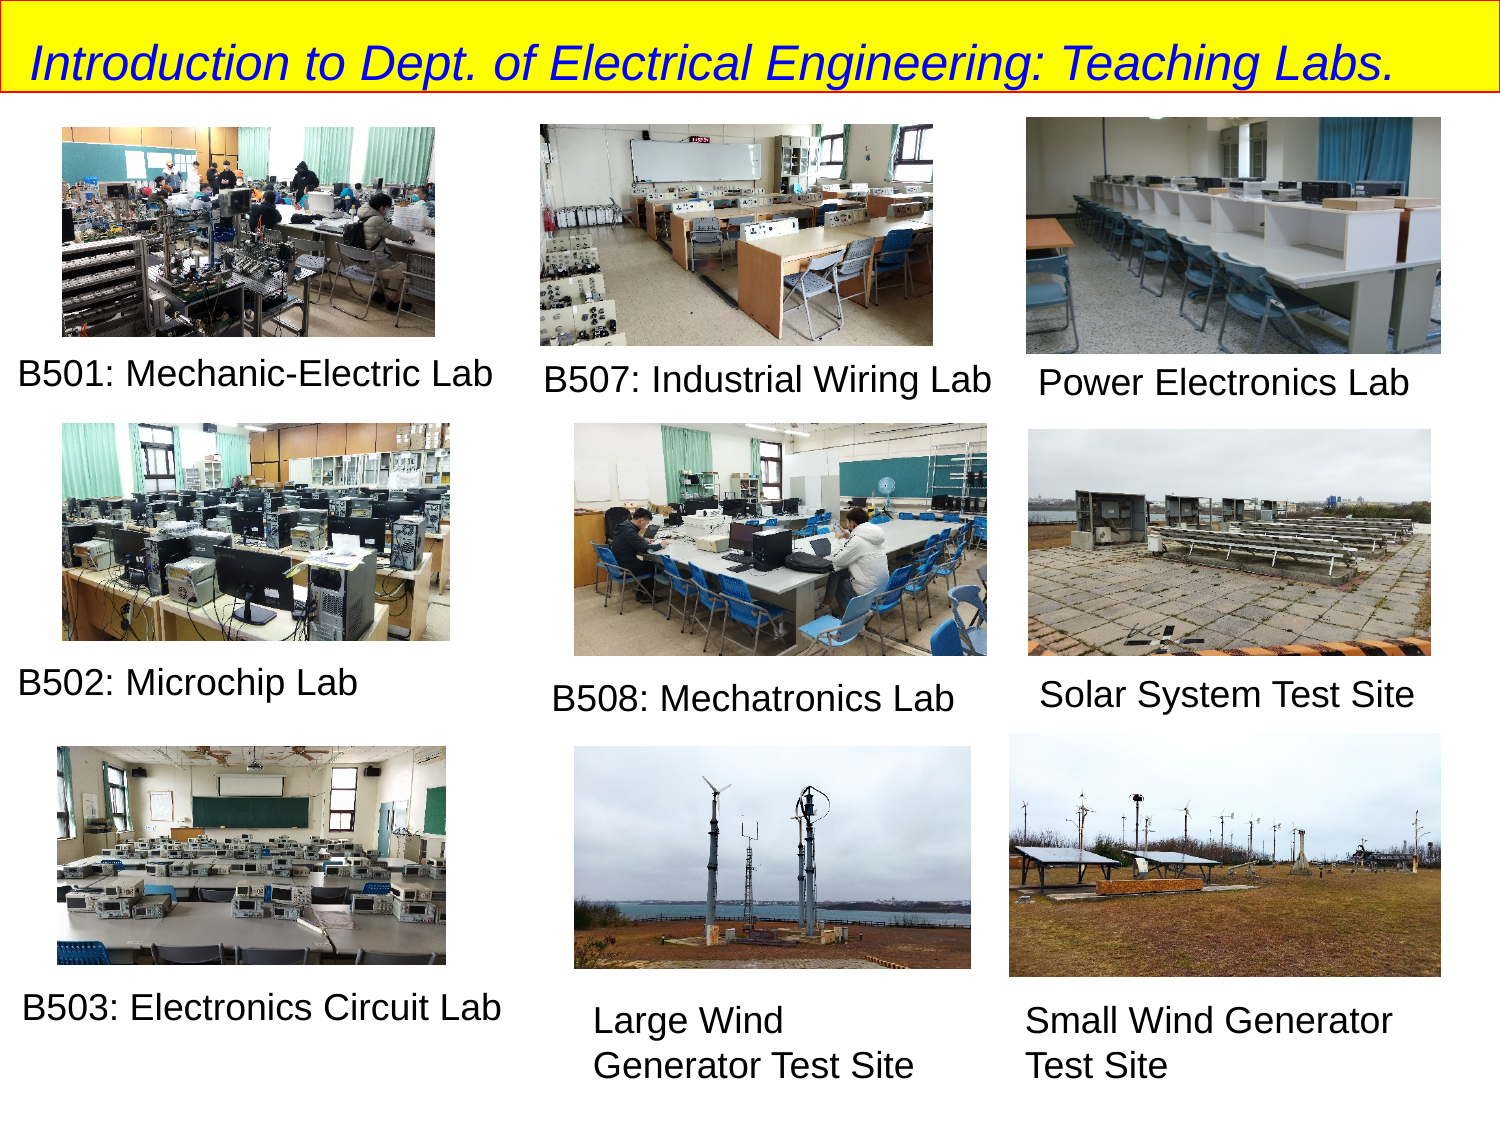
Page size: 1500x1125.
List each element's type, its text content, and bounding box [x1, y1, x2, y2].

text_box Solar System Test Site [1024, 662, 1476, 724]
picture [574, 746, 971, 969]
picture [1026, 117, 1441, 350]
picture [62, 127, 435, 337]
text_box Large Wind Generator Test Site [577, 988, 933, 1095]
picture [574, 423, 987, 656]
text_box Power Electronics Lab [1022, 350, 1500, 412]
picture [1028, 429, 1431, 656]
text_box B508: Mechatronics Lab [536, 666, 1104, 727]
picture [62, 423, 450, 641]
text_box B502: Microchip Lab [2, 650, 479, 711]
text_box B507: Industrial Wiring Lab [528, 347, 1025, 408]
picture [1009, 733, 1441, 977]
text_box B501: Mechanic-Electric Lab [2, 341, 529, 403]
picture [57, 746, 446, 965]
text_box B503: Electronics Circuit Lab [6, 975, 524, 1036]
picture [540, 125, 933, 346]
text_box Introduction to Dept. of Electrical Engineering: Teaching Labs. [1, 1, 1499, 91]
text_box Small Wind Generator Test Site [1009, 988, 1471, 1095]
